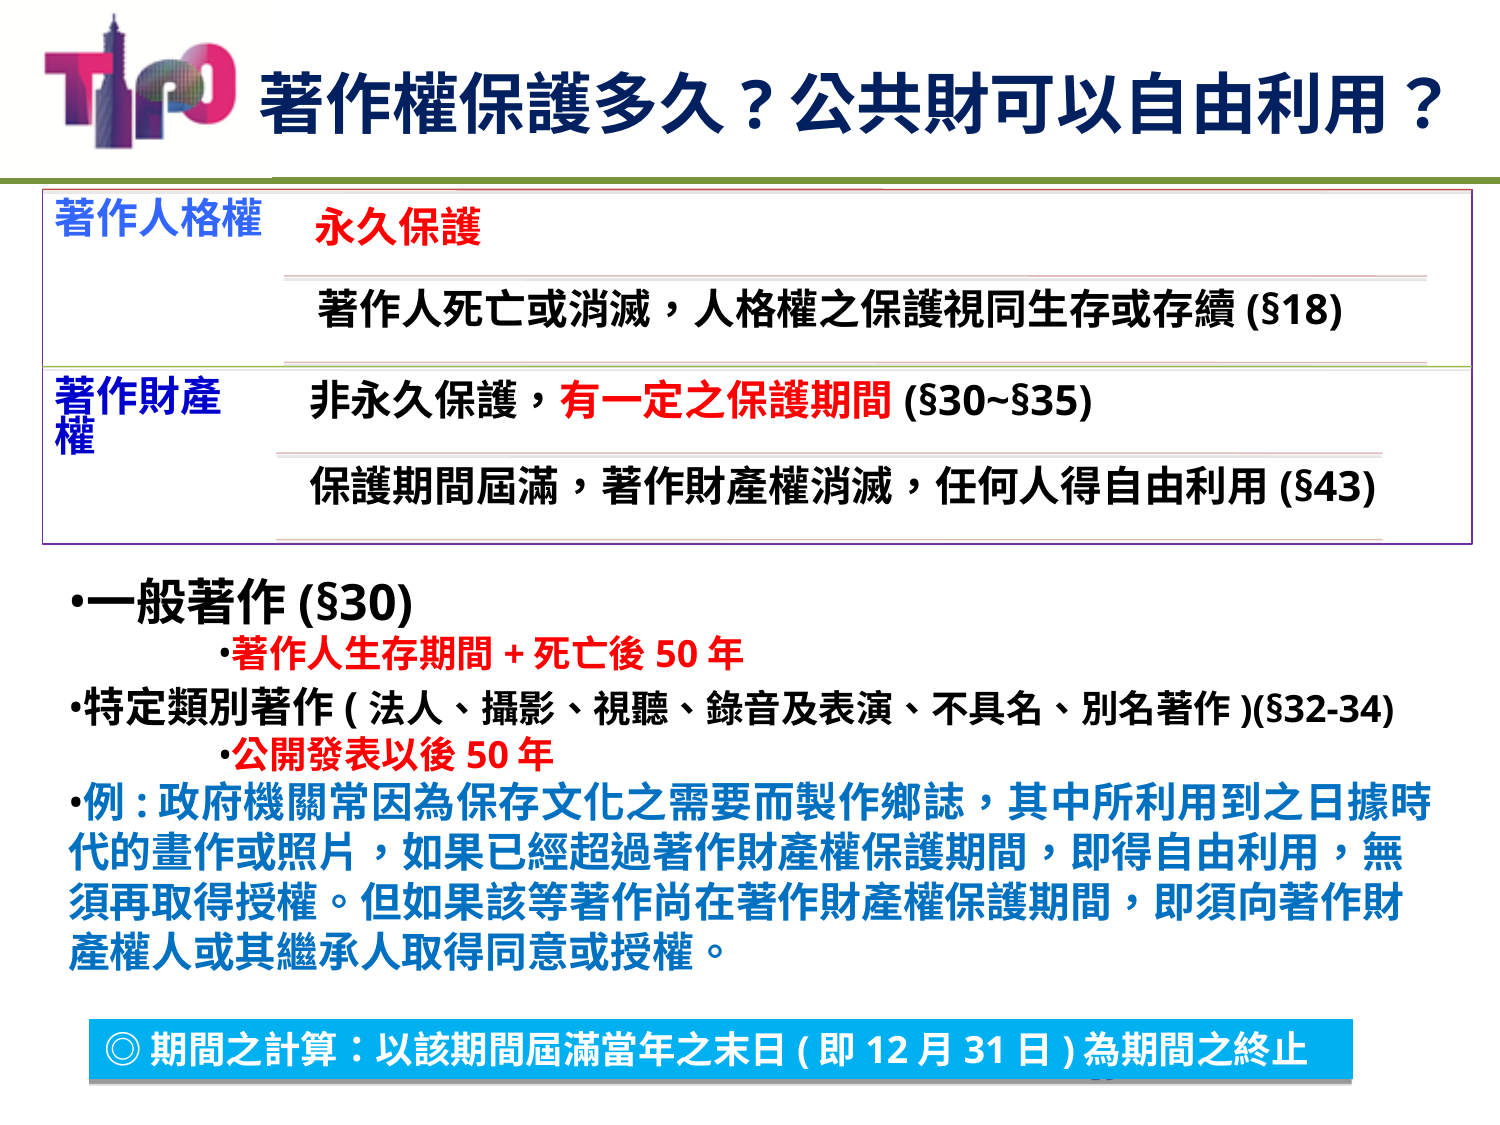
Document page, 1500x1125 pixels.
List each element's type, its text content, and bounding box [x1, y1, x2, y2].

text_box 一般著作(§30) 著作人生存期間+死亡後50年 特定類別著作(法人、攝影、視聽、錄音及表演、不具名、別名著作)(§32-34) 公開發表以後50年 例:政府機關常因為保存文化之需要而製作鄉誌，其中所利用到之日據時代的畫作或照片，如果已經超過著作財產權保護期間，即得自由利用，無須再取得授權。但如果該等著作尚在著作財產權保護期間，即須向著作財產權人或其繼承人取得同意或授權。 [53, 562, 1447, 987]
text_box 永久保護 [302, 197, 1396, 276]
text_box 永久保護 [302, 276, 1396, 281]
text_box 著作財產權 [42, 366, 277, 544]
text_box 保護期間屆滿，著作財產權消滅，任何人得自由利用(§43) [296, 457, 1472, 540]
text_box 著作人格權 [42, 189, 284, 366]
title 著作權保護多久?公共財可以自由利用？ [183, 54, 1500, 200]
text_box ◎期間之計算：以該期間屆滿當年之末日(即12月31日)為期間之終止 [89, 1019, 1353, 1079]
text_box 非永久保護，有一定之保護期間(§30~§35) [296, 370, 1355, 453]
text_box 著作人死亡或消滅，人格權之保護視同生存或存續(§18) [305, 280, 1399, 362]
text_box 39 [1074, 1042, 1426, 1103]
title 著作權保護多久?公共財可以自由利用？ [284, 190, 1471, 200]
